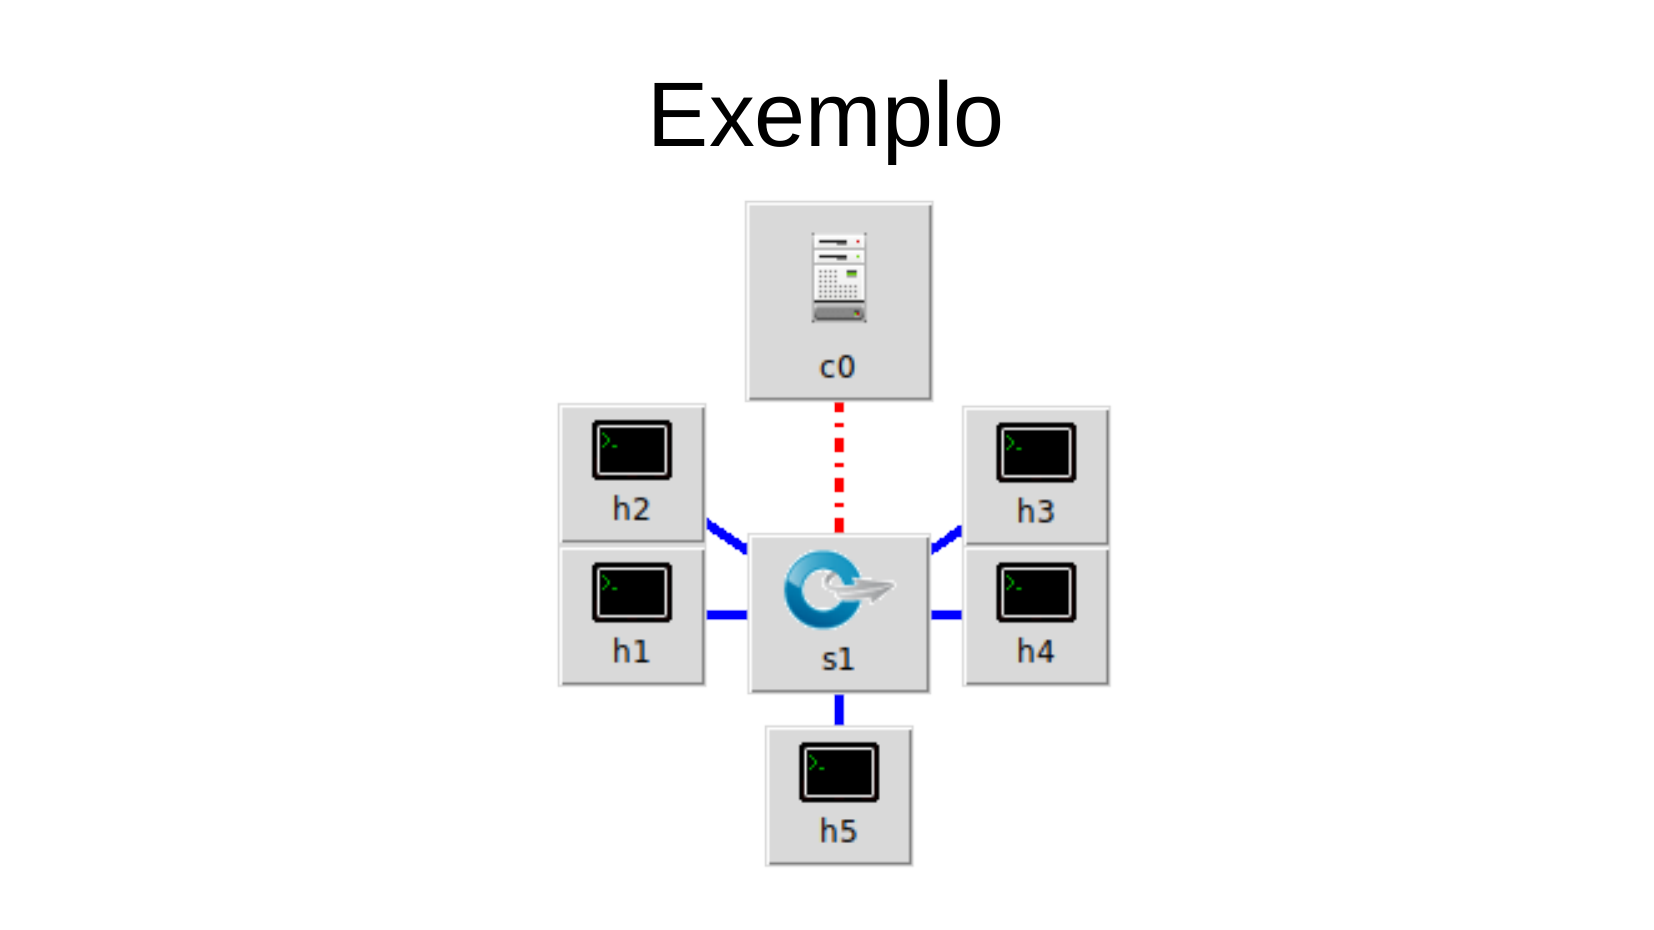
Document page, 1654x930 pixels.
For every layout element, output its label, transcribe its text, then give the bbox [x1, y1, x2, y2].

title Exemplo [82, 37, 1571, 193]
picture [543, 191, 1127, 883]
